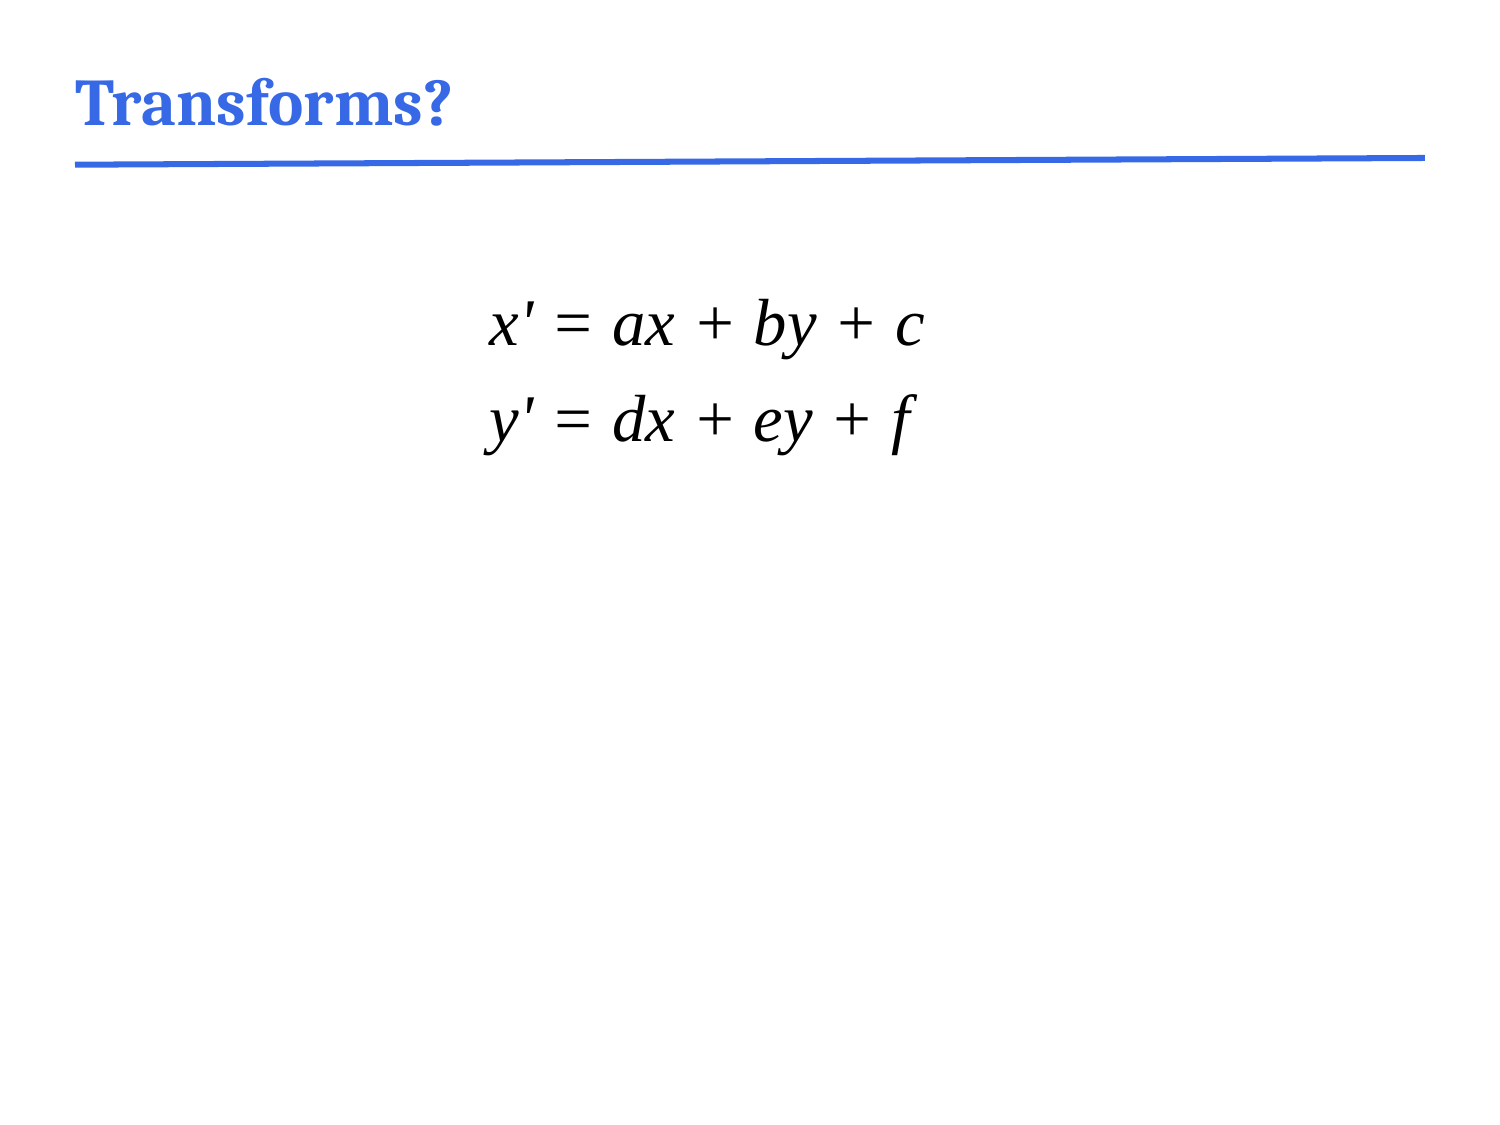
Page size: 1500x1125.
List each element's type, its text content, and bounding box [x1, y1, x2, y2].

text_box x' = ax + by + c y' = dx + ey + f [490, 278, 940, 456]
title Transforms? [75, 9, 1351, 198]
